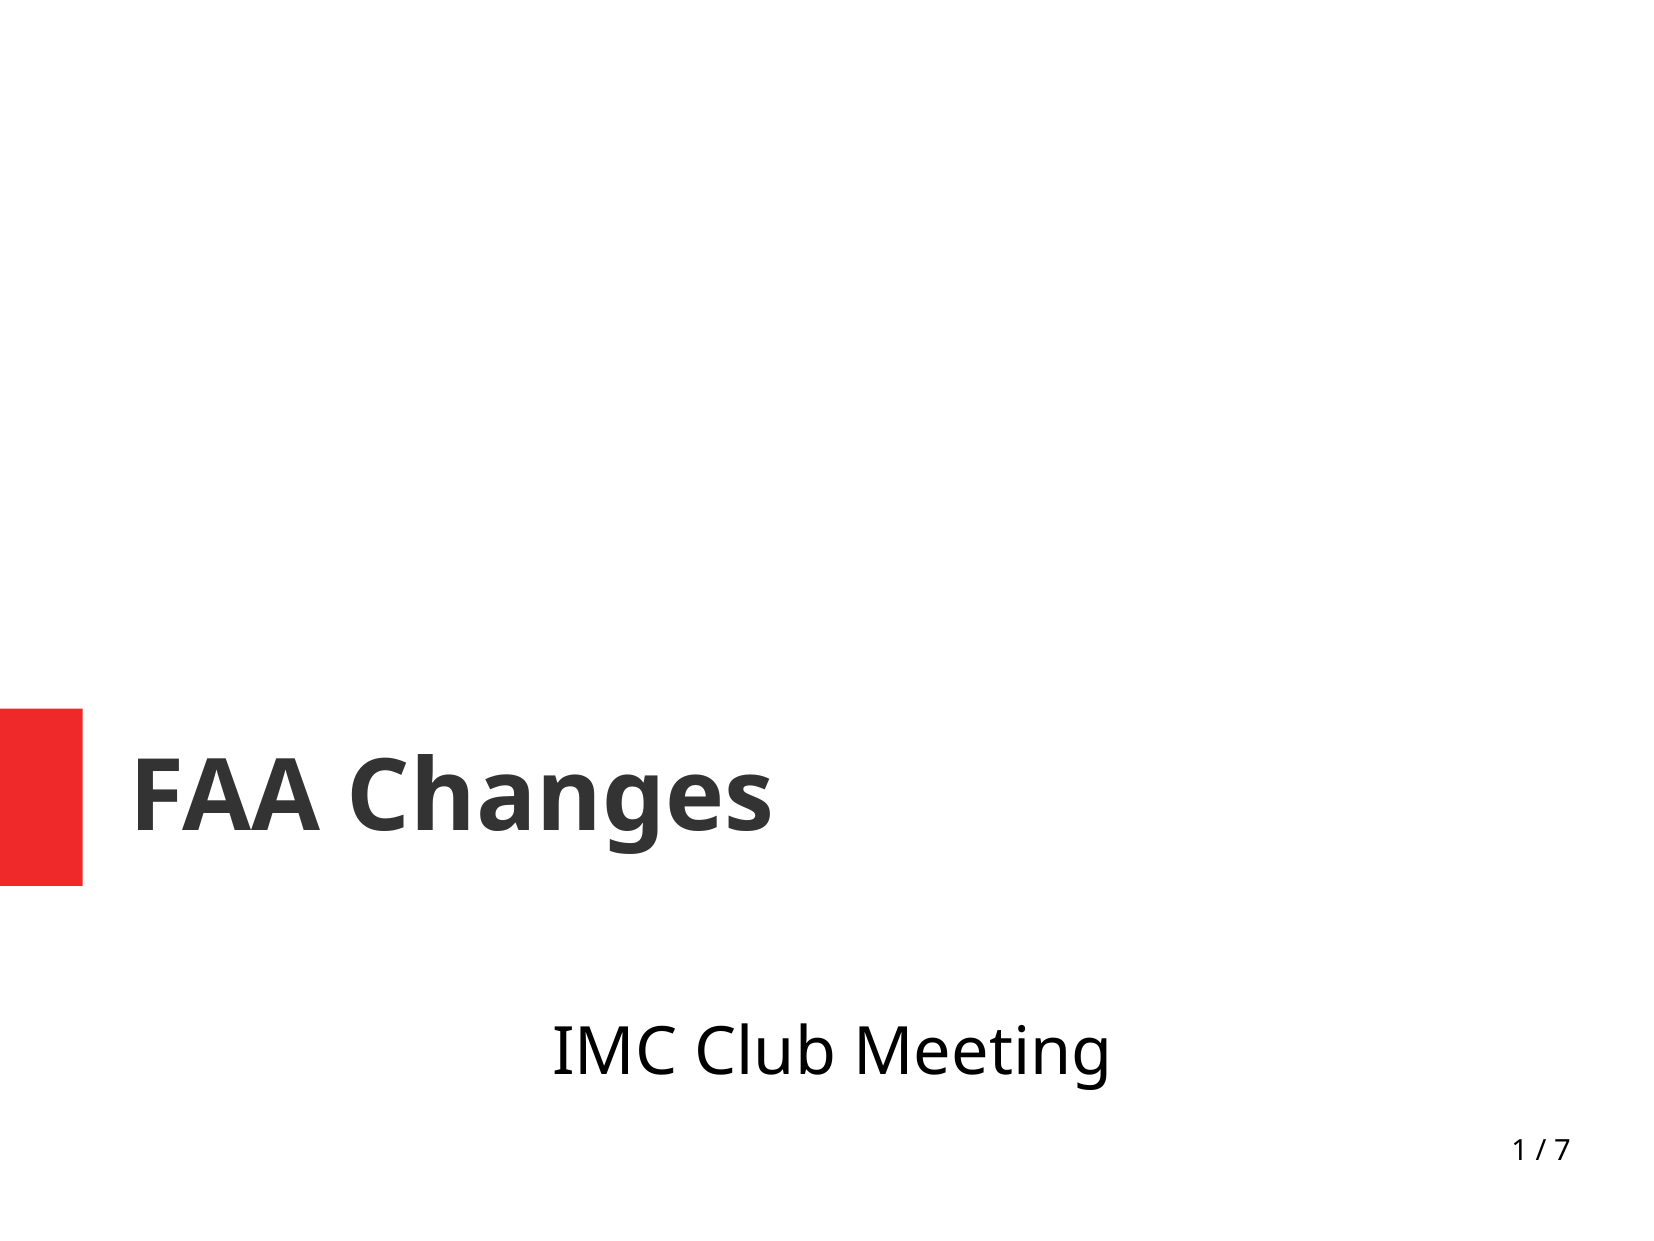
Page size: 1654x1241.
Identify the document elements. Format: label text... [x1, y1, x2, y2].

subtitle IMC Club Meeting [129, 968, 1536, 1130]
title FAA Changes [129, 655, 1536, 928]
